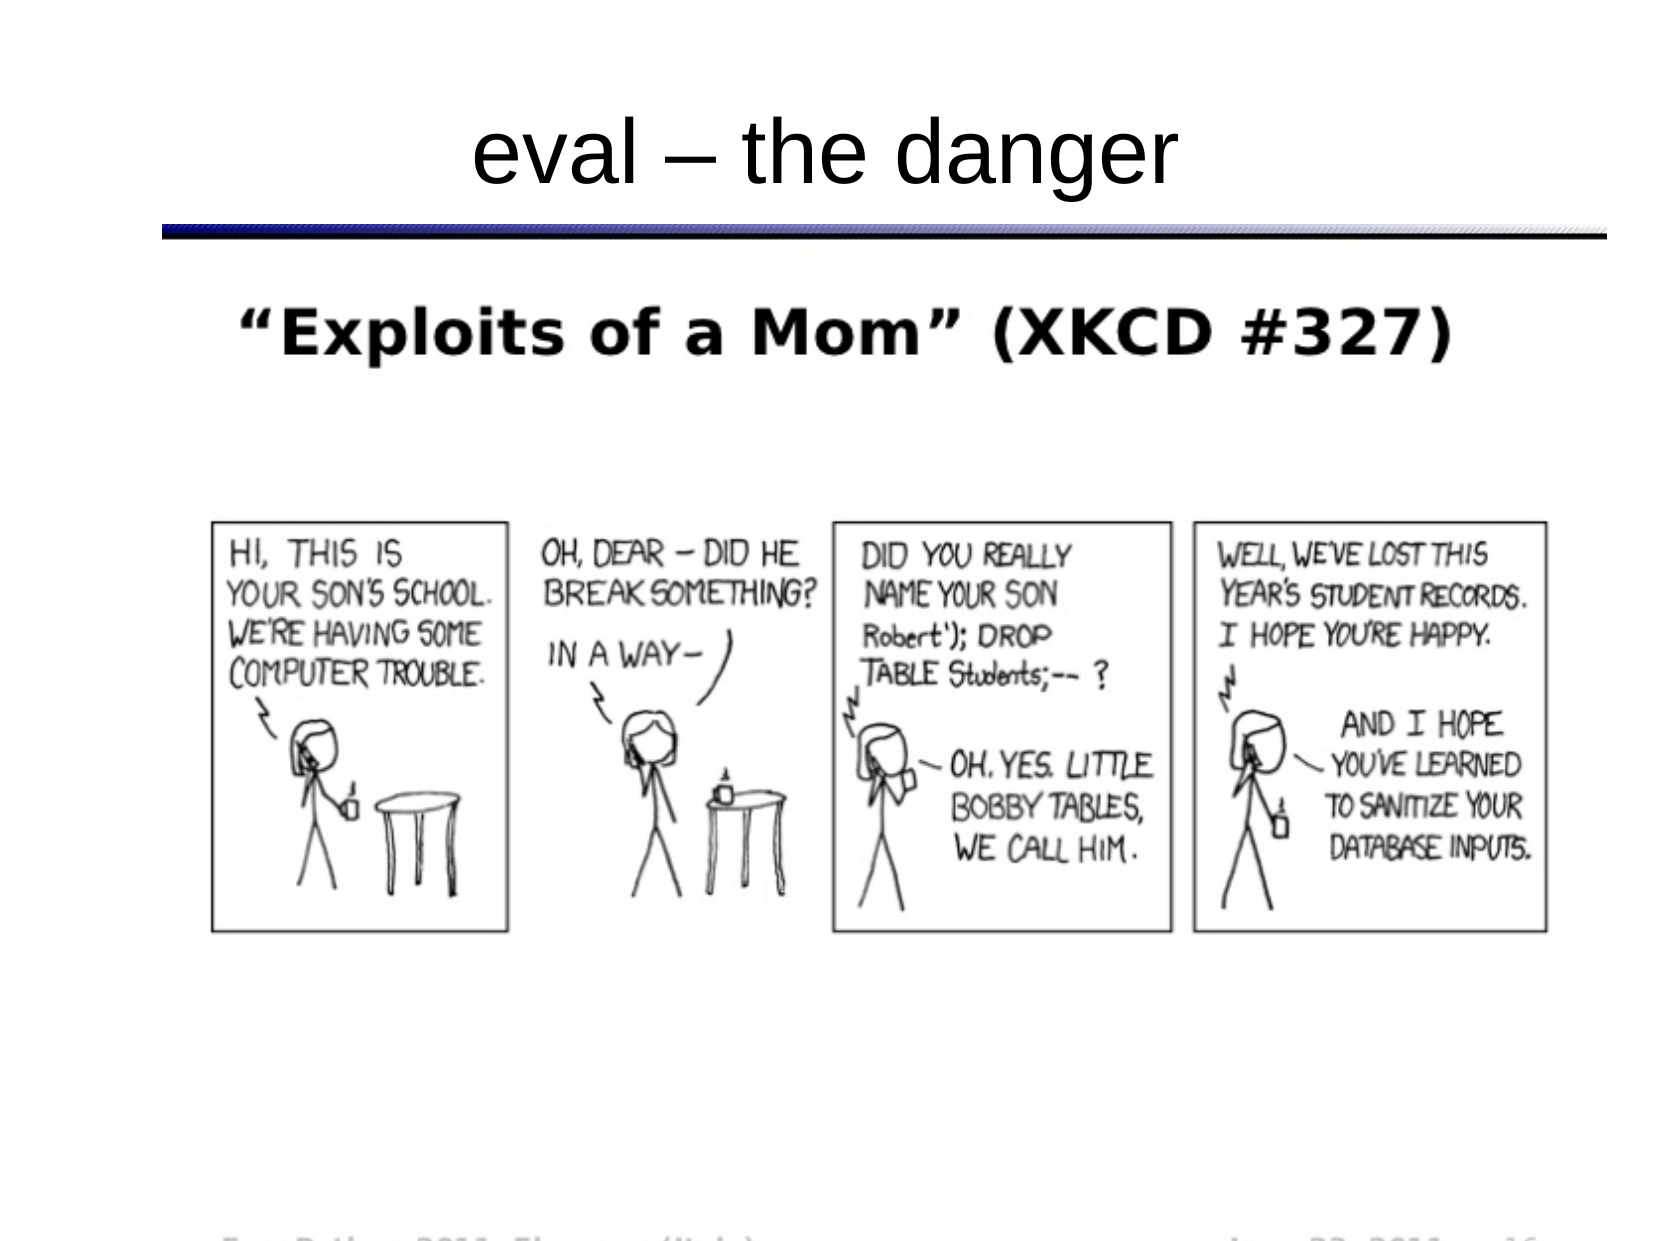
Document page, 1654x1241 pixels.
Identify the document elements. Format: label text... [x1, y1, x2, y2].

title eval – the danger [82, 49, 1571, 257]
picture [162, 224, 1607, 1241]
